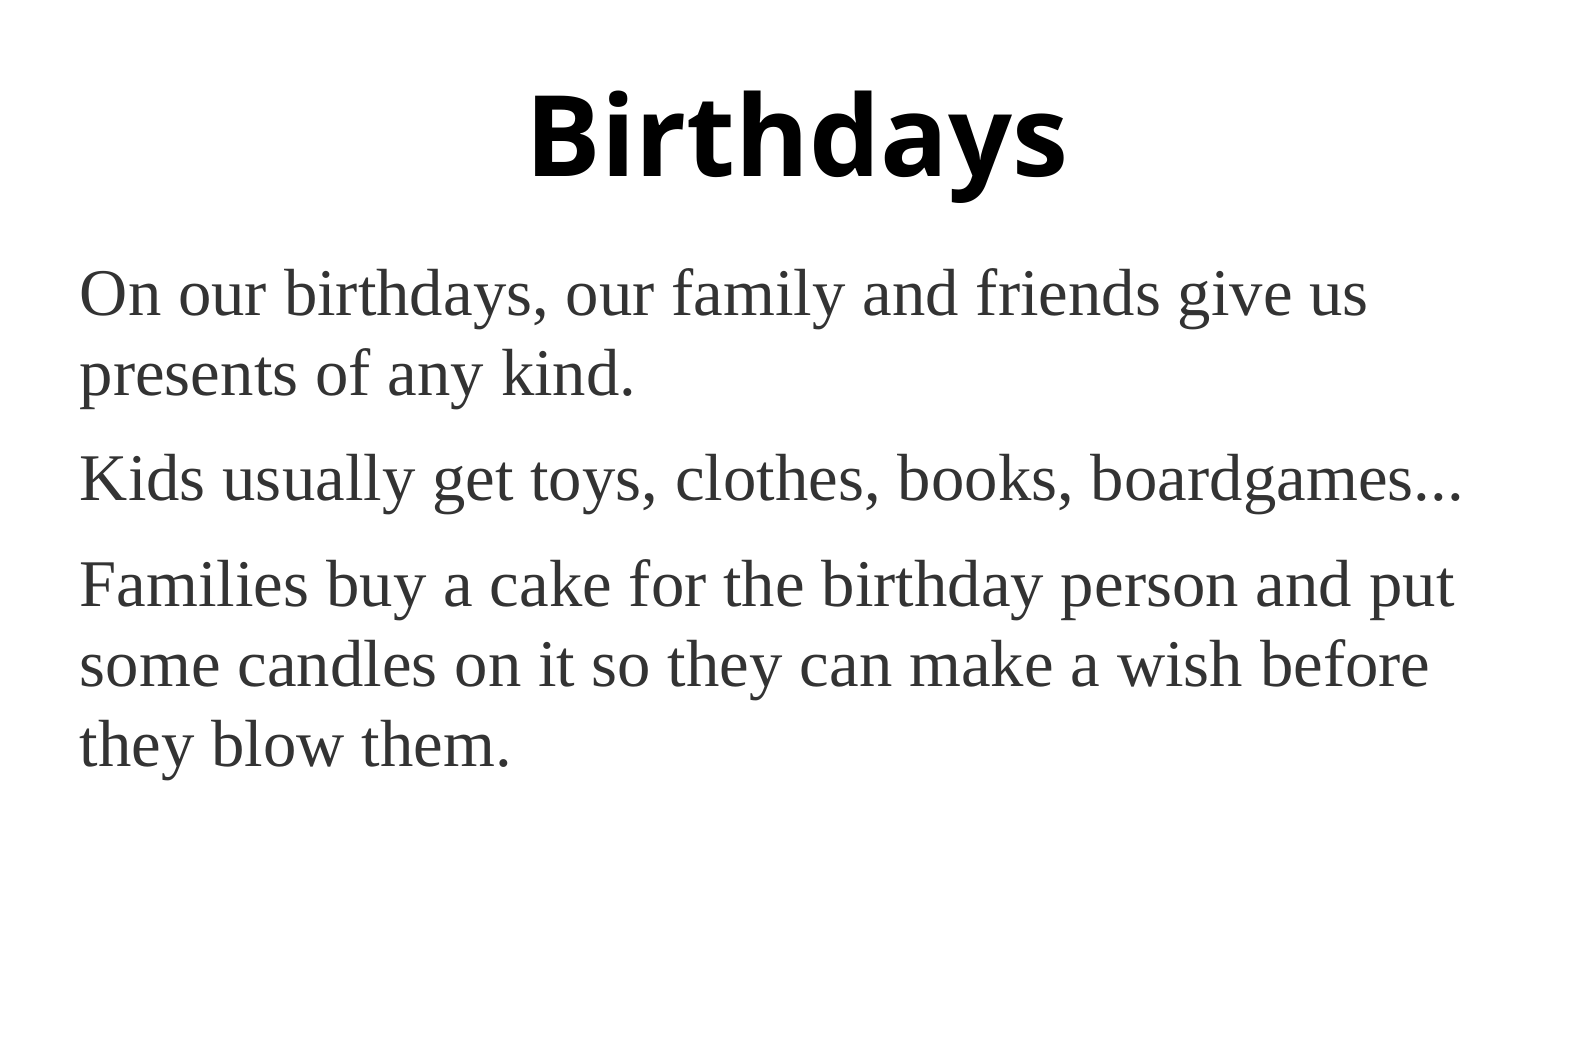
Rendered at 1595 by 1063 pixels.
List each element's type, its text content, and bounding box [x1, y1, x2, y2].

list On our birthdays, our family and friends give us presents of any kind. Kids usually get toys, clothes, books, boardgames... Families buy a cake for the birthday person and put some candles on it so they can make a wish before they blow them. [79, 248, 1515, 815]
title Birthdays [79, 38, 1515, 224]
